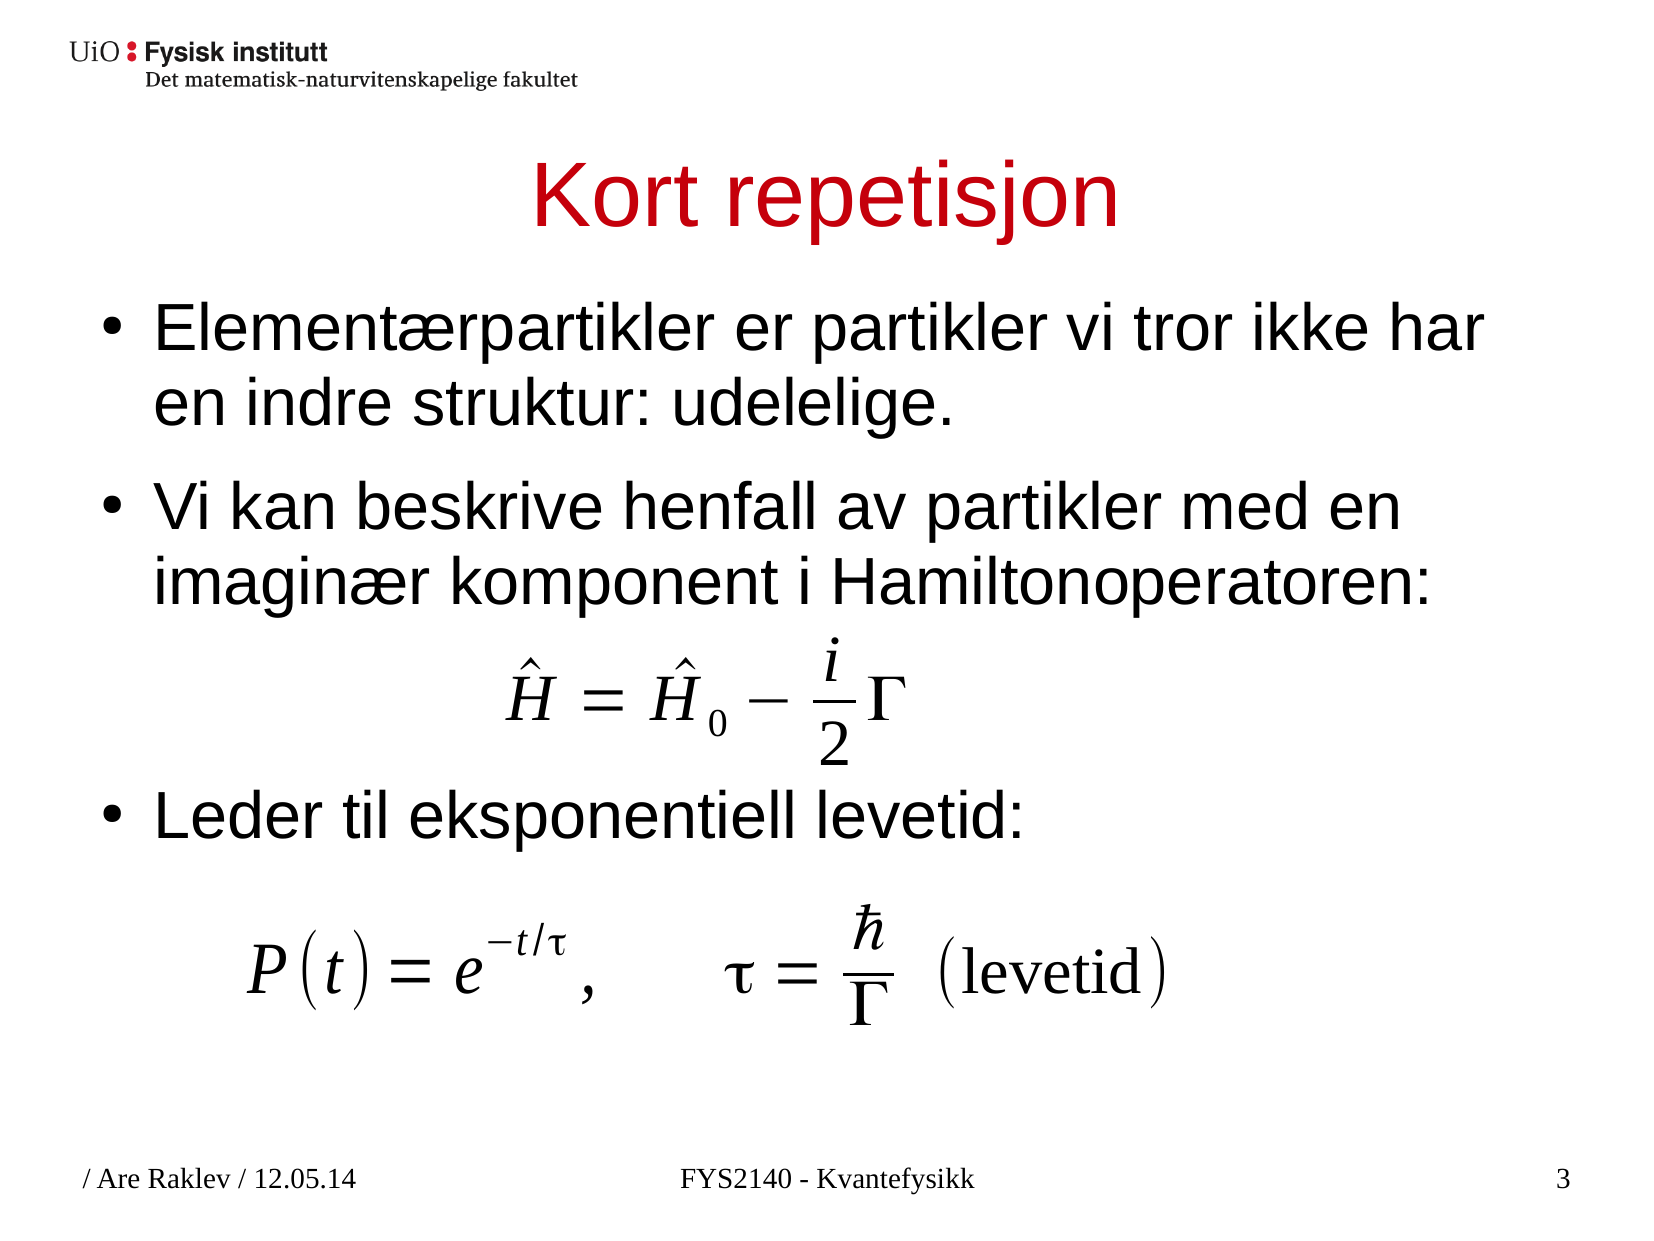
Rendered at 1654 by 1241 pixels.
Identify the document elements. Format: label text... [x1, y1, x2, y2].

title Kort repetisjon [82, 90, 1571, 298]
picture [68, 37, 581, 93]
chart [715, 888, 1176, 1029]
chart [494, 623, 914, 780]
list Elementærpartikler er partikler vi tror ikke har en indre struktur: udelelige. Vi kan beskrive henfall av partikler med en imaginær komponent i Hamiltonoperatoren: Leder til eksponentiell levetid: [82, 290, 1538, 1094]
chart [237, 916, 603, 1015]
